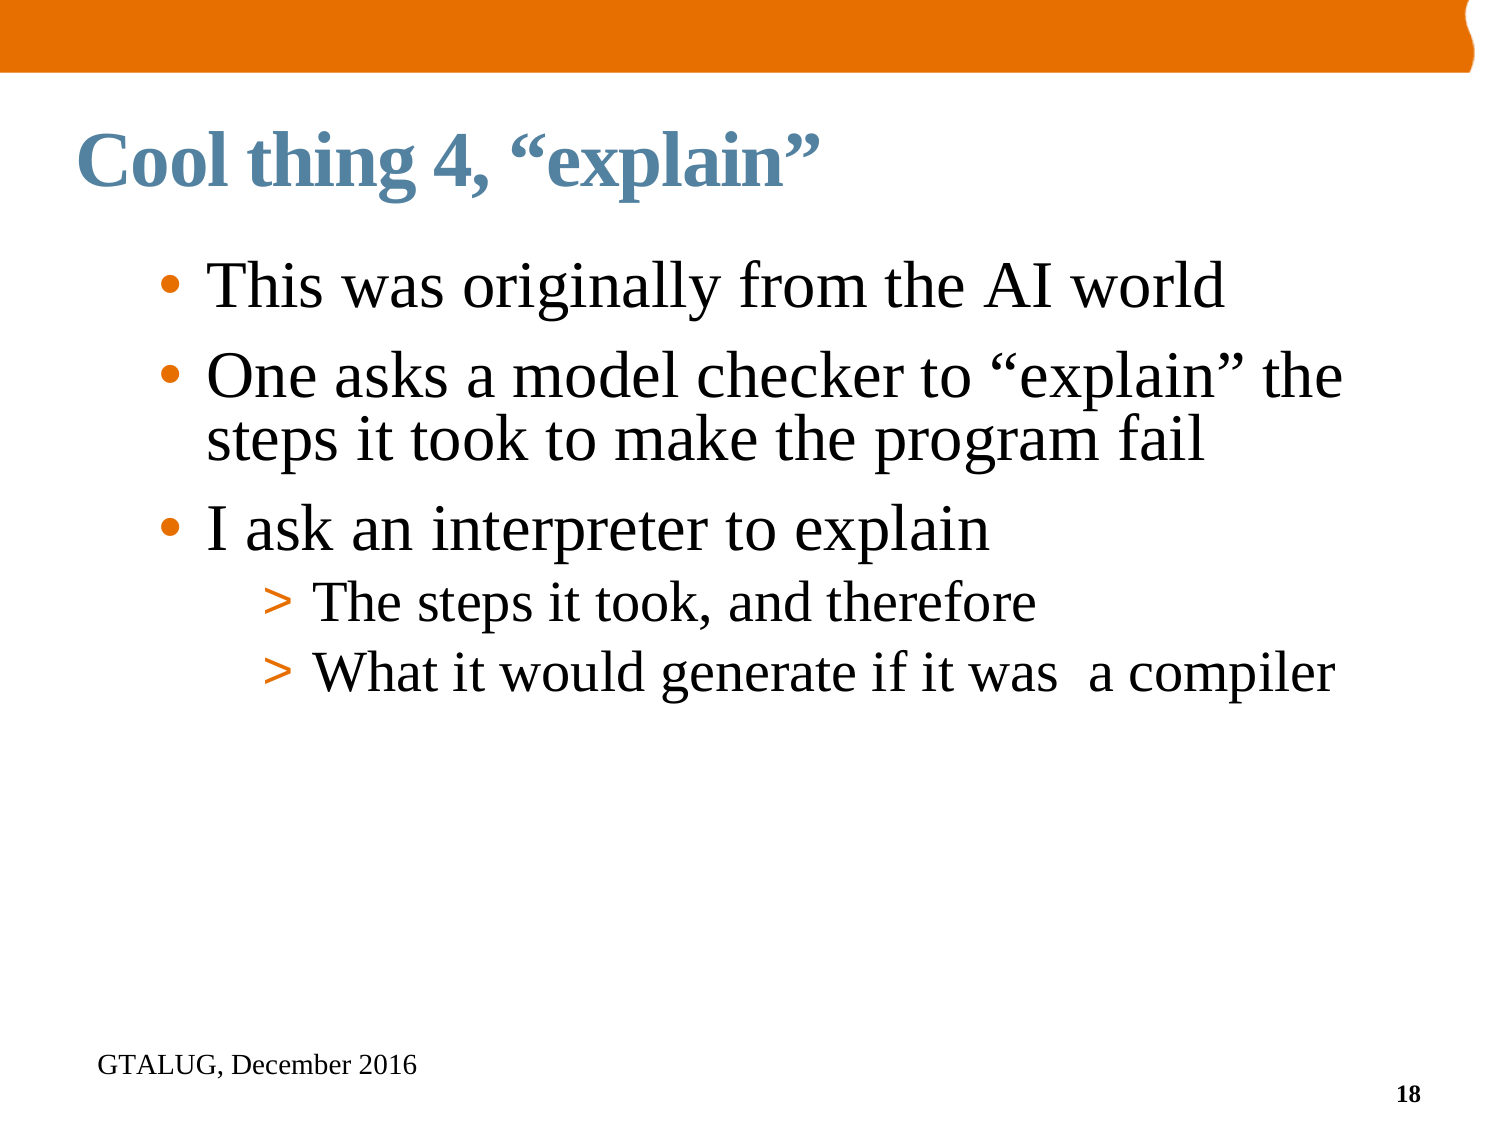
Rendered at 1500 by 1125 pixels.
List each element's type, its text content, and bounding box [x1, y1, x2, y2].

list This was originally from the AI world One asks a model checker to “explain” the steps it took to make the program fail I ask an interpreter to explain The steps it took, and therefore What it would generate if it was a compiler [64, 257, 1402, 1017]
title Cool thing 4, “explain” [75, 122, 1438, 228]
picture [0, 0, 1500, 75]
